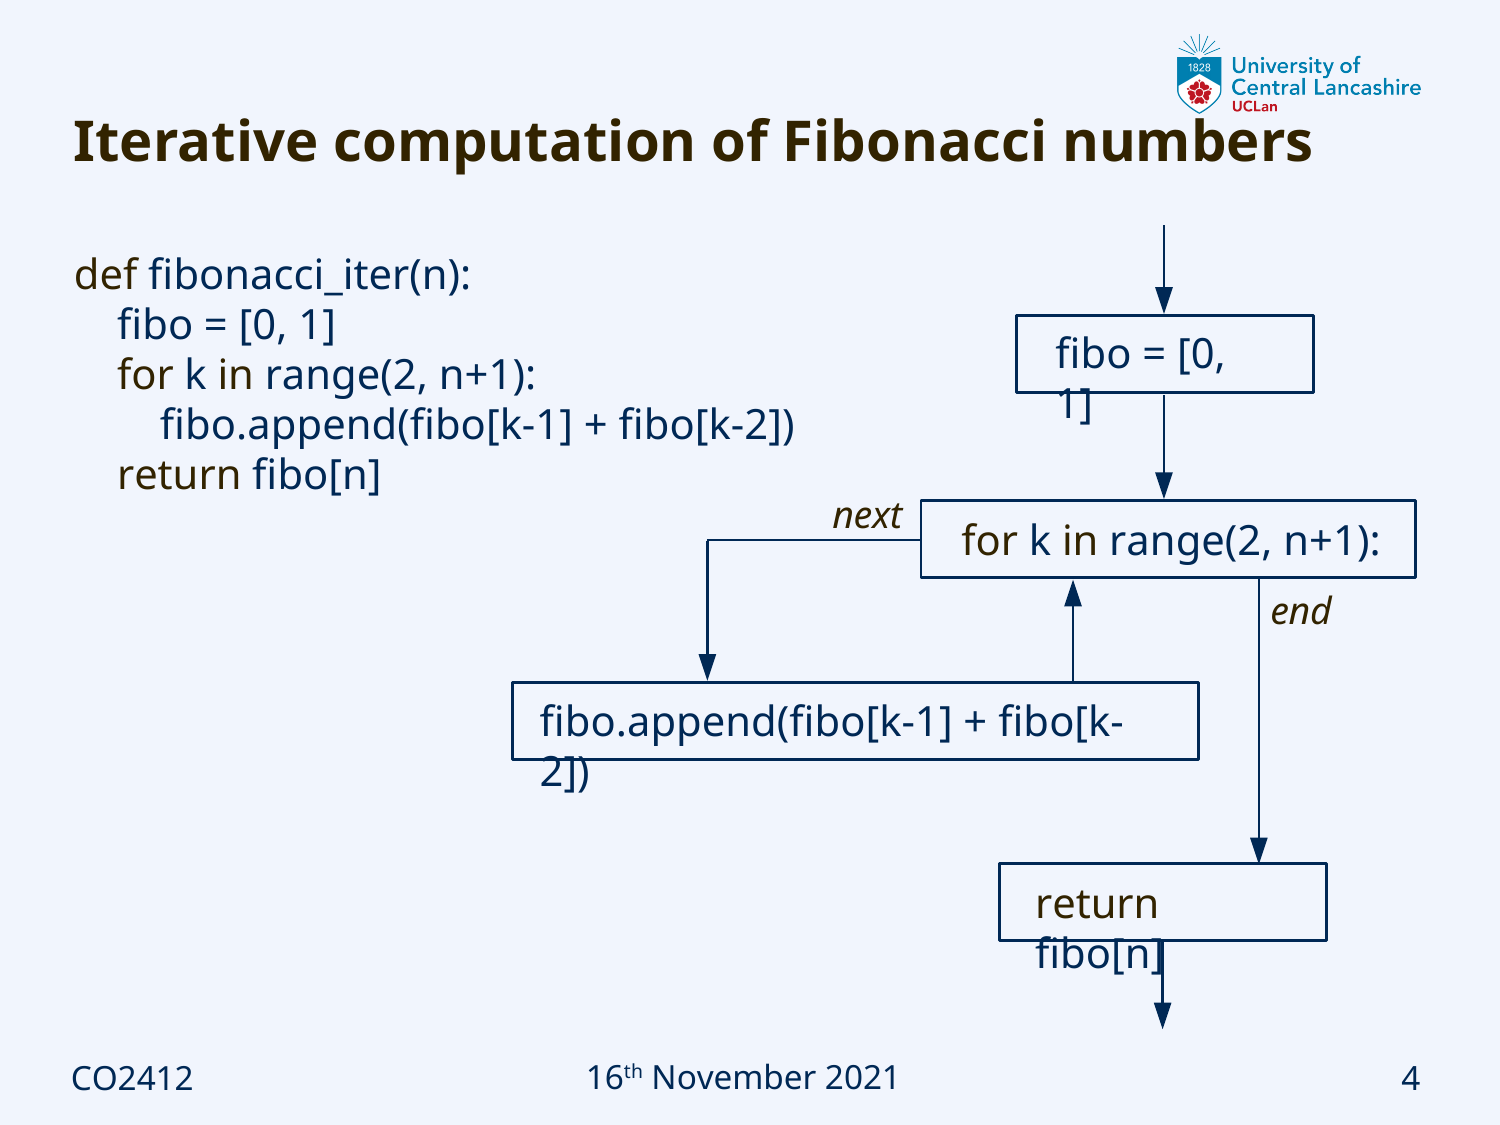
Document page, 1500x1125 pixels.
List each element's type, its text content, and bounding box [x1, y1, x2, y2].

text_box next [812, 483, 923, 544]
text_box end [1246, 580, 1357, 640]
title Iterative computation of Fibonacci numbers [58, 93, 1475, 186]
text_box fibo = [0, 1] [1040, 319, 1289, 384]
picture [1177, 34, 1421, 93]
text_box def fibonacci_iter(n): fibo = [0, 1] for k in range(2, n+1): fibo.append(fibo[k-1] + fibo[k-2]) return fibo[n] [59, 240, 876, 506]
text_box for k in range(2, n+1): [946, 506, 1402, 572]
text_box fibo.append(fibo[k-1] + fibo[k-2]) [524, 687, 1181, 753]
text_box return fibo[n] [1020, 869, 1309, 935]
